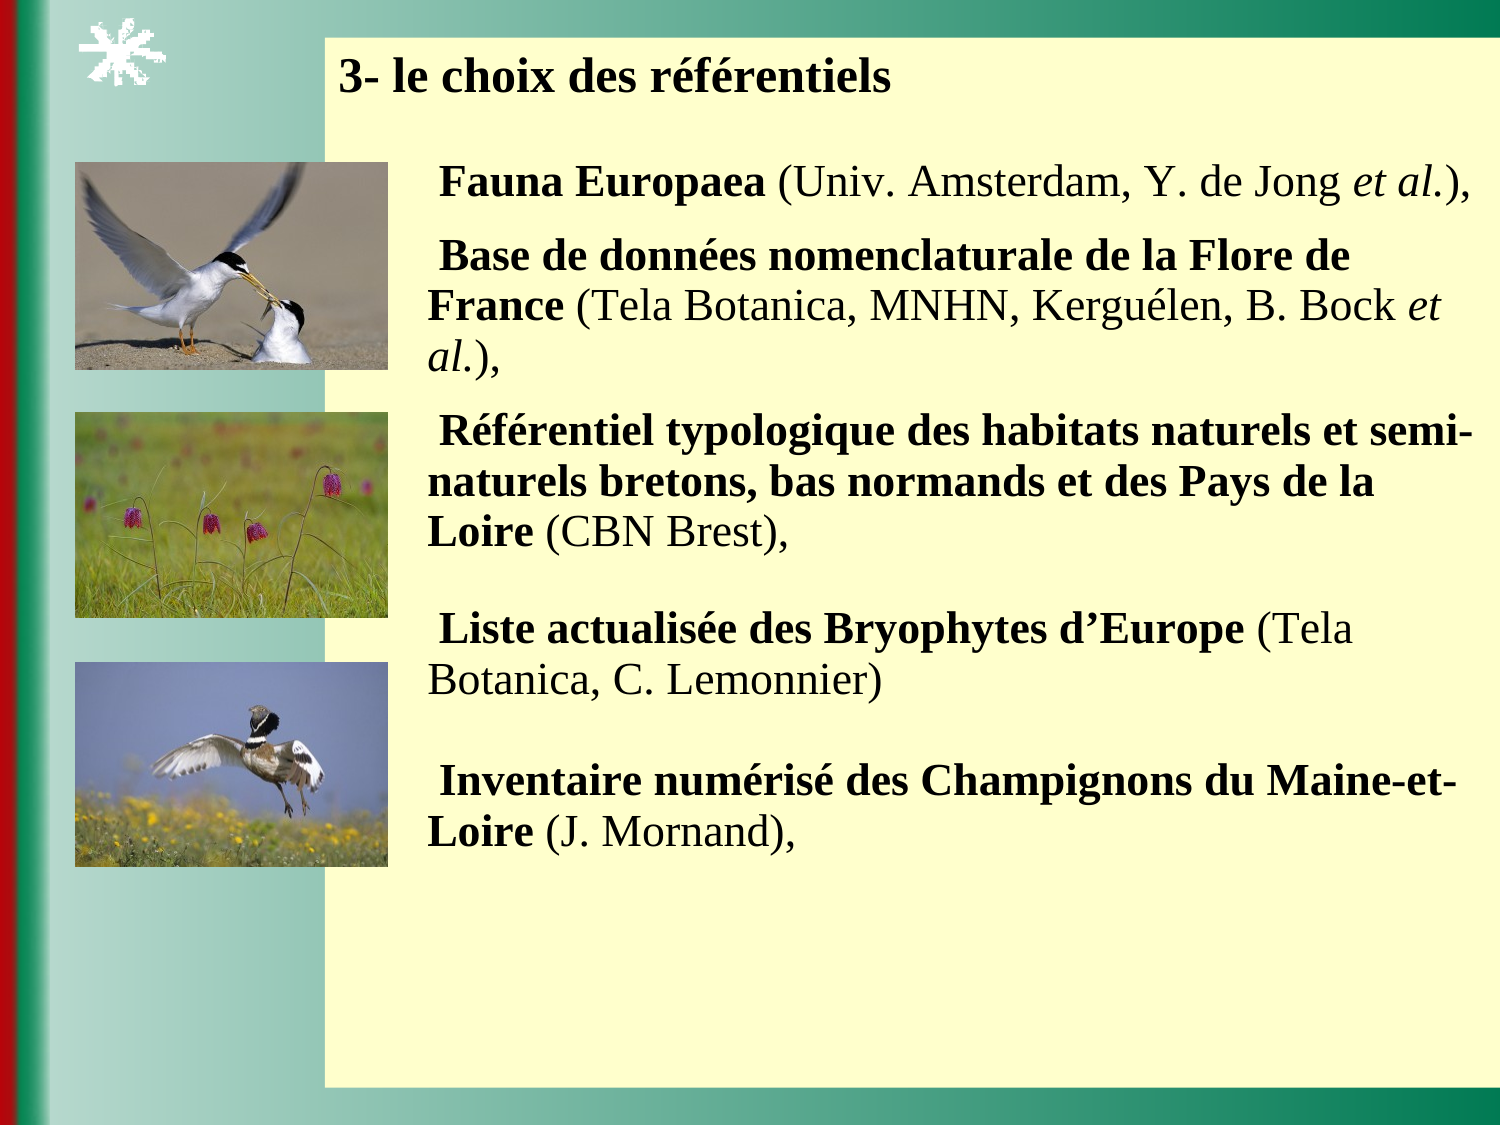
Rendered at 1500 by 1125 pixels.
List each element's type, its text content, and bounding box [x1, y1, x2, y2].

text_box 3- le choix des référentiels [324, 49, 1156, 104]
picture [75, 162, 388, 370]
picture [75, 662, 388, 867]
text_box Fauna Europaea (Univ. Amsterdam, Y. de Jong et al.), Base de données nomenclaturale de la Flore de France (Tela Botanica, MNHN, Kerguélen, B. Bock et al.), Référentiel typologique des habitats naturels et semi-naturels bretons, bas normands et des Pays de la Loire (CBN Brest), Liste actualisée des Bryophytes d’Europe (Tela Botanica, C. Lemonnier) Inventaire numérisé des Champignons du Maine-et-Loire (J. Mornand), [412, 125, 1500, 865]
picture [75, 412, 388, 618]
